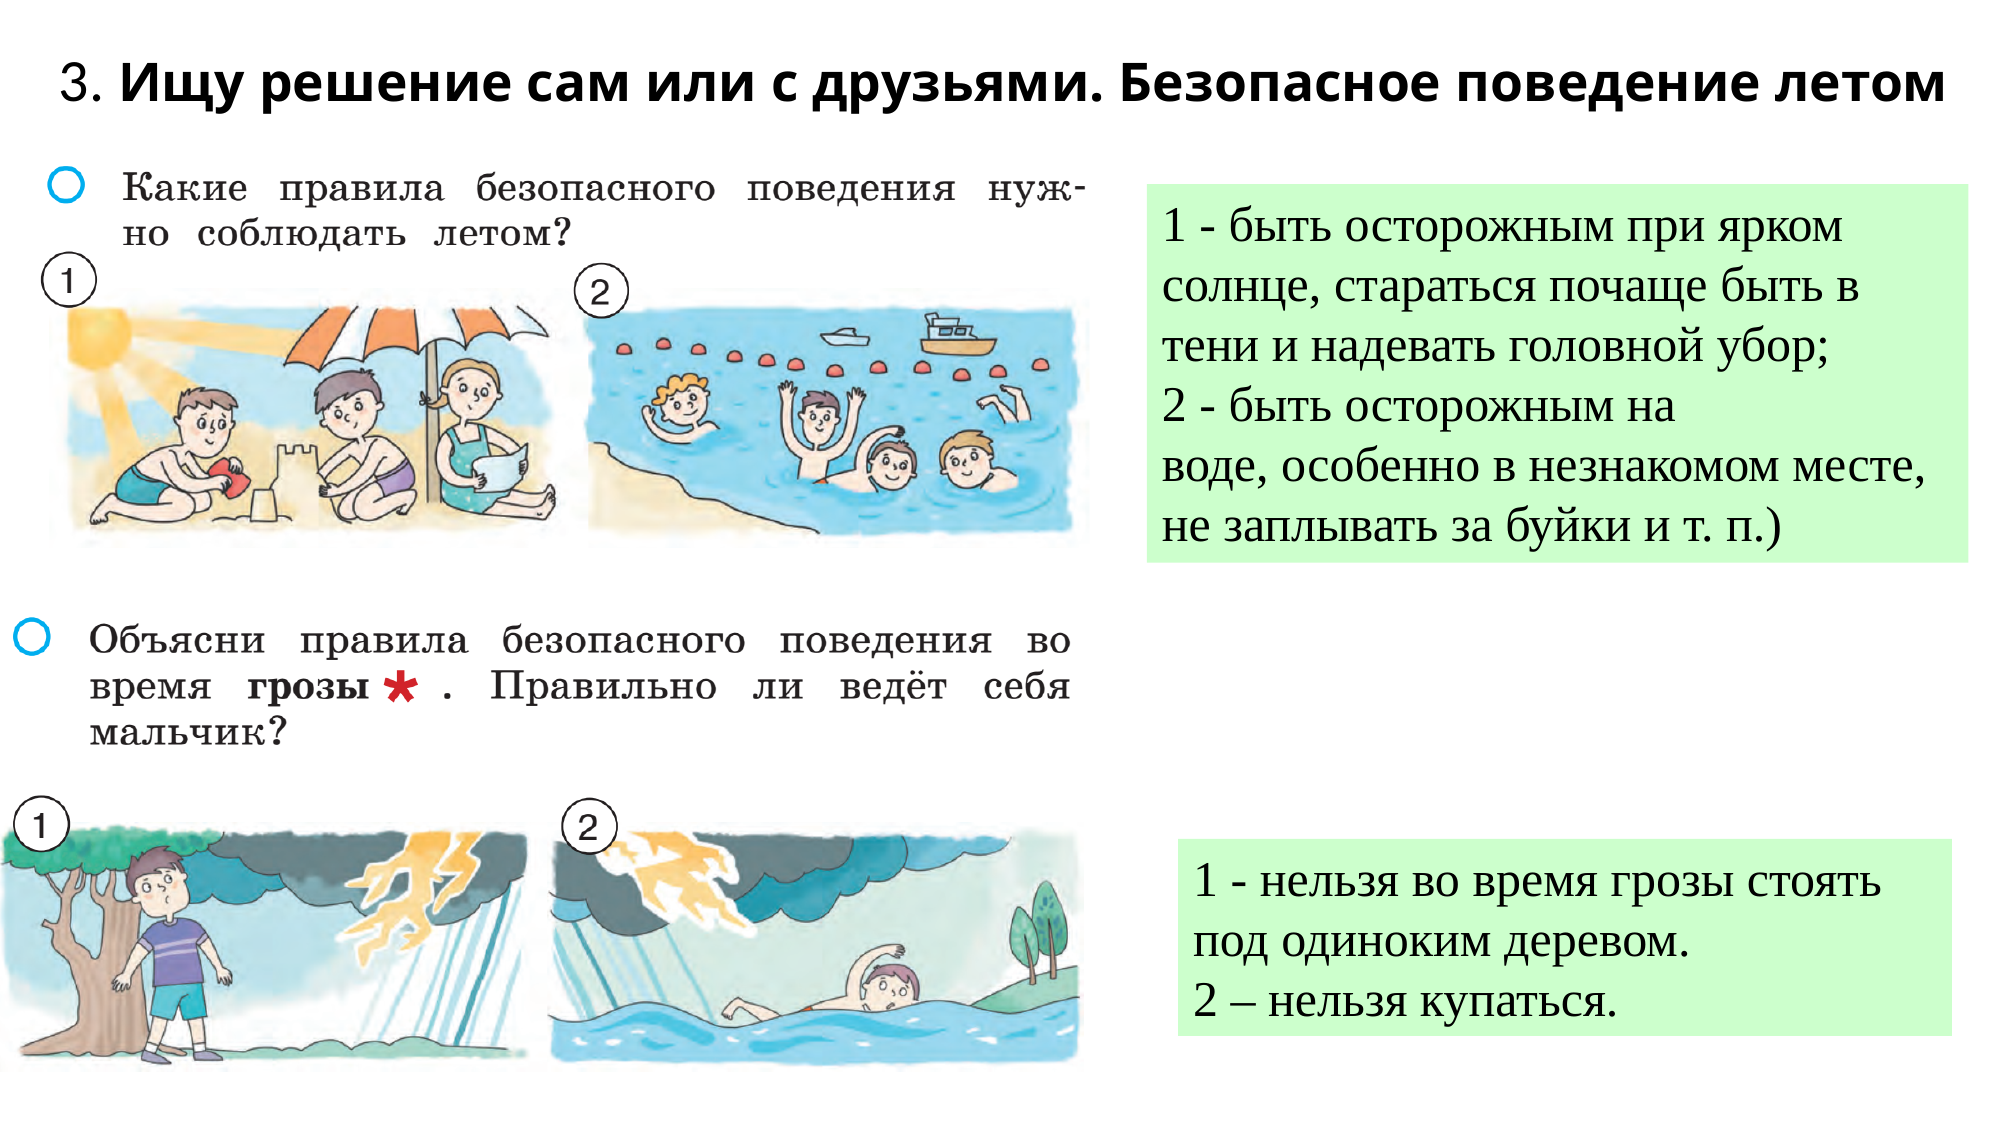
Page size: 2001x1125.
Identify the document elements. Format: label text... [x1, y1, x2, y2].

picture [13, 162, 1108, 548]
text_box 1 - быть осторожным при ярком солнце, стараться почаще быть в тени и надевать головной убор; 2 - быть осторожным на воде, особенно в незнакомом месте, не заплывать за буйки и т. п.) [1146, 184, 1969, 563]
title 3. Ищу решение сам или с друзьями. Безопасное поведение летом [43, 38, 1969, 125]
text_box 1 - нельзя во время грозы стоять под одиноким деревом. 2 – нельзя купаться. [1178, 838, 1952, 1036]
picture [0, 606, 1108, 1072]
